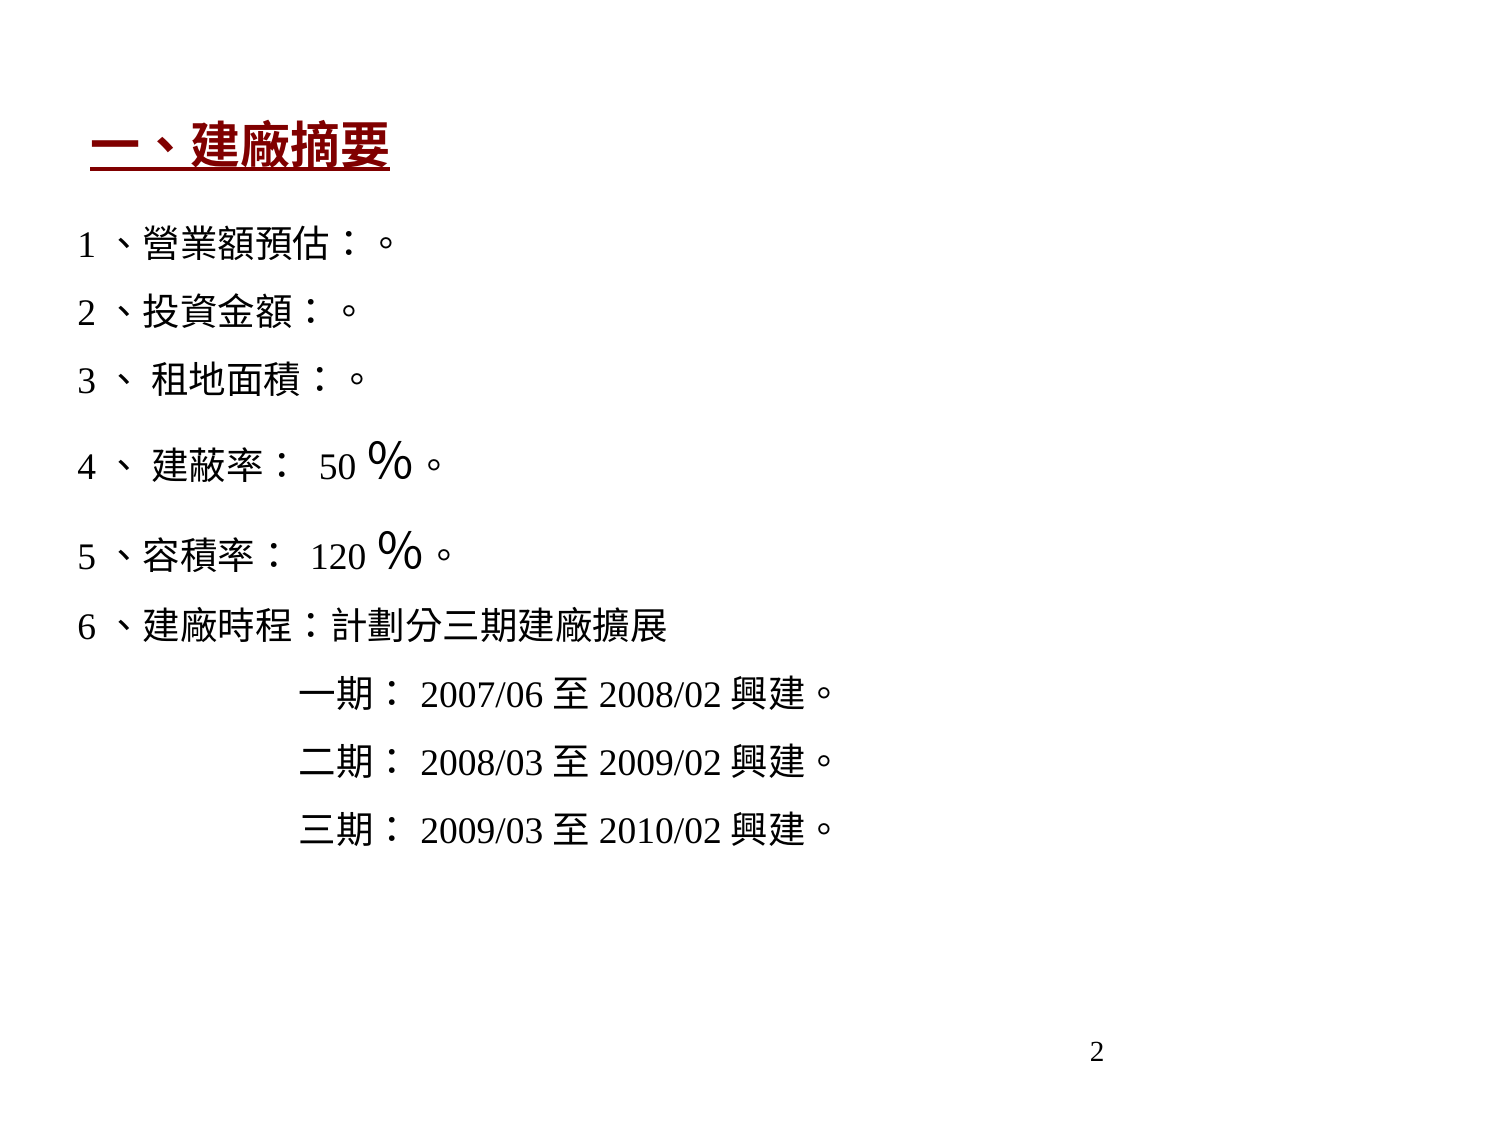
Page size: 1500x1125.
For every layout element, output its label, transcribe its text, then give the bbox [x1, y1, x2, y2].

text_box 2 [1074, 1025, 1388, 1101]
title [112, 99, 1388, 288]
text_box 一、建廠摘要 [75, 100, 405, 181]
text_box 1、營業額預估：。 2、投資金額：。 3、 租地面積：。 4、 建蔽率： 50％。 5、容積率： 120％。 6、建廠時程：計劃分三期建廠擴展 一期：2007/06至2008/02興建。 二期：2008/03至2009/02興建。 三期：2009/03至2010/02興建。 [62, 212, 1475, 859]
